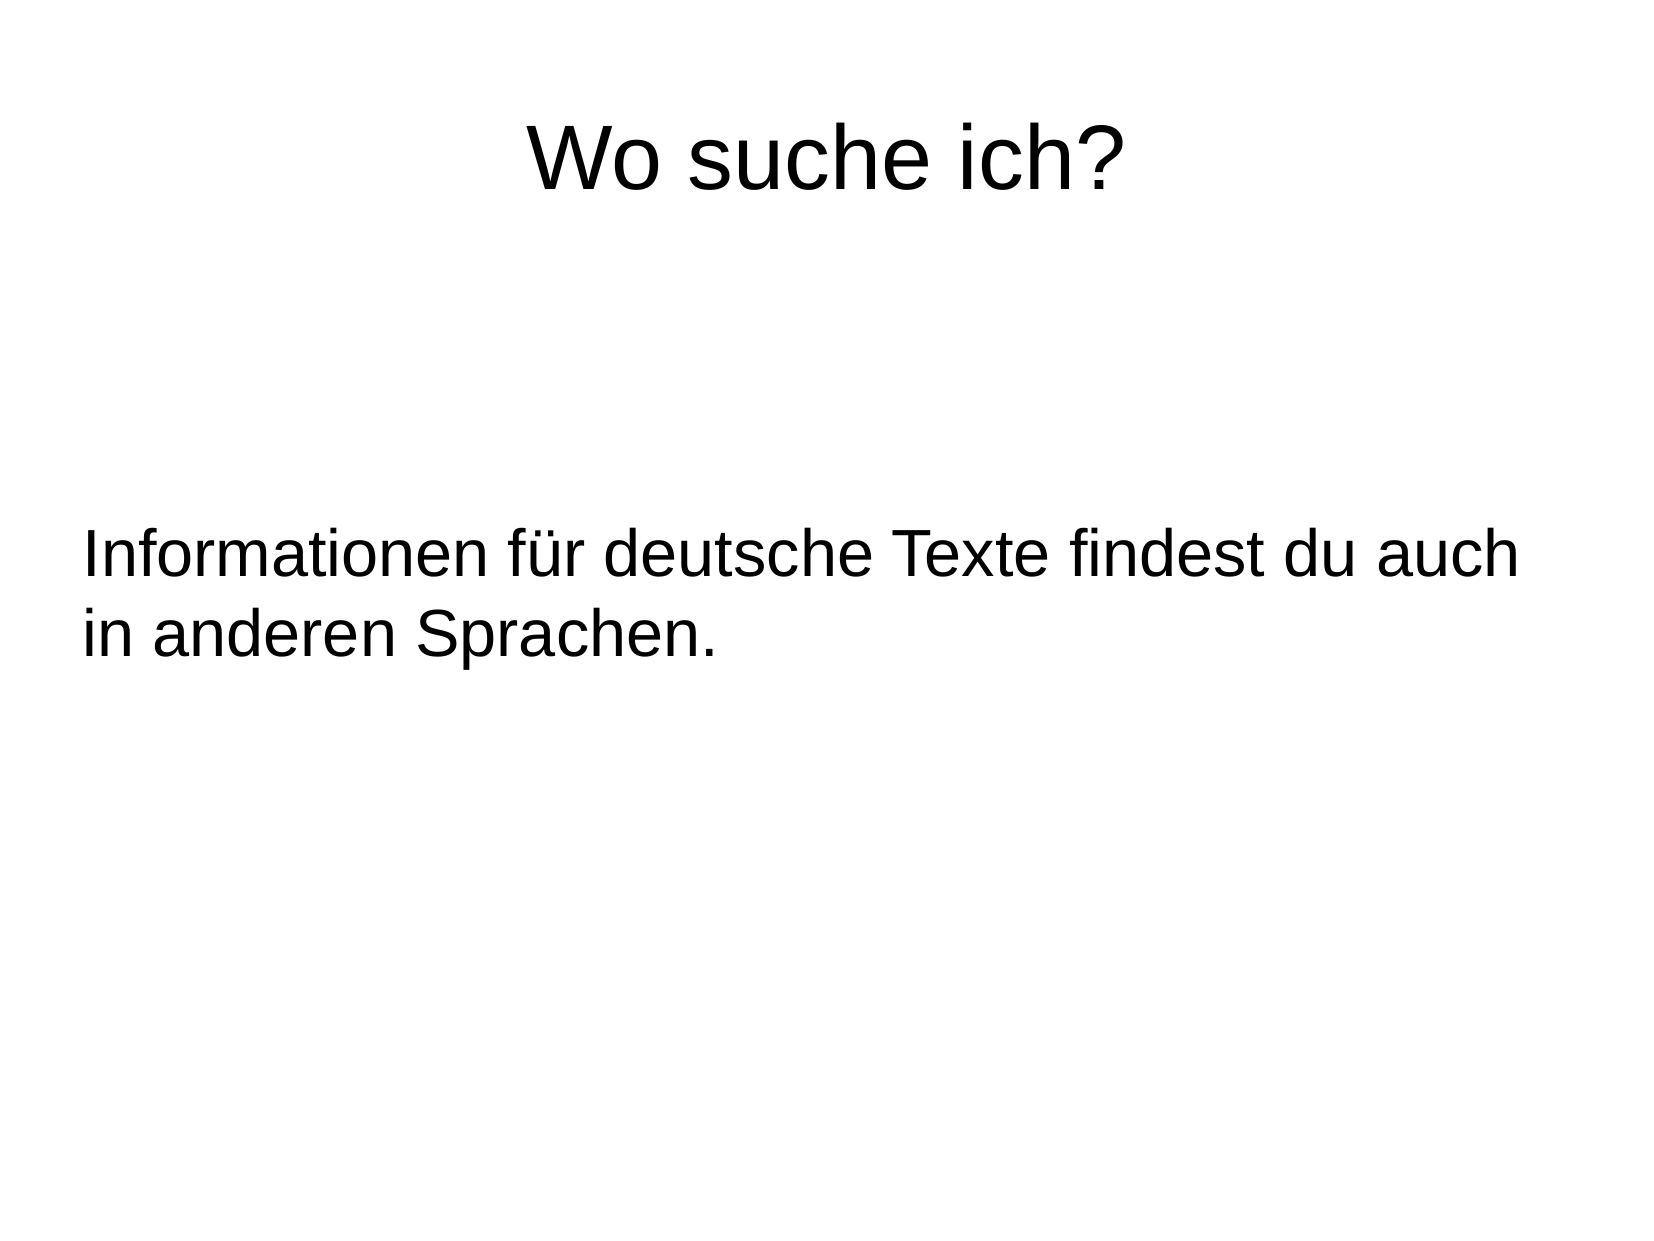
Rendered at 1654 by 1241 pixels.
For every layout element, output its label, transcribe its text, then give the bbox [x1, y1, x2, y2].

list Informationen für deutsche Texte findest du auch in anderen Sprachen. [82, 290, 1571, 1109]
title Wo suche ich? [82, 49, 1571, 257]
